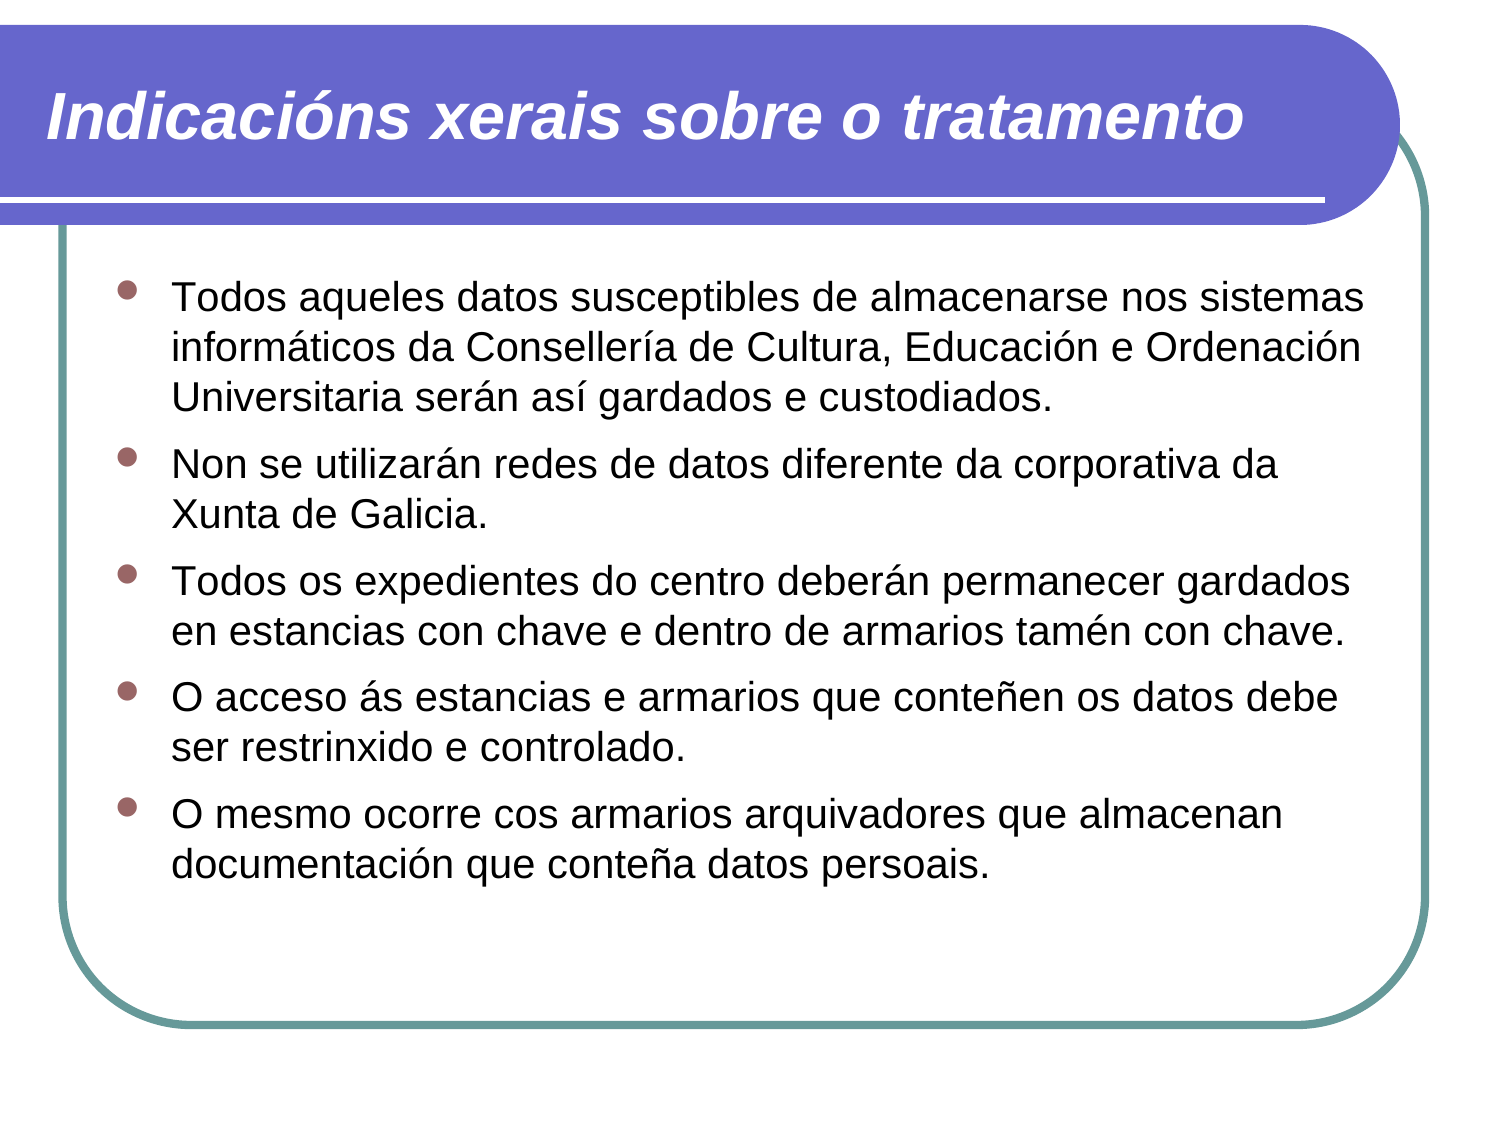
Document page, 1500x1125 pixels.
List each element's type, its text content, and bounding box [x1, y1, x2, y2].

title Indicacións xerais sobre o tratamento [31, 0, 1347, 226]
list Todos aqueles datos susceptibles de almacenarse nos sistemas informáticos da Consellería de Cultura, Educación e Ordenación Universitaria serán así gardados e custodiados. Non se utilizarán redes de datos diferente da corporativa da Xunta de Galicia. Todos os expedientes do centro deberán permanecer gardados en estancias con chave e dentro de armarios tamén con chave. O acceso ás estancias e armarios que conteñen os datos debe ser restrinxido e controlado. O mesmo ocorre cos armarios arquivadores que almacenan documentación que conteña datos persoais. [99, 262, 1401, 988]
